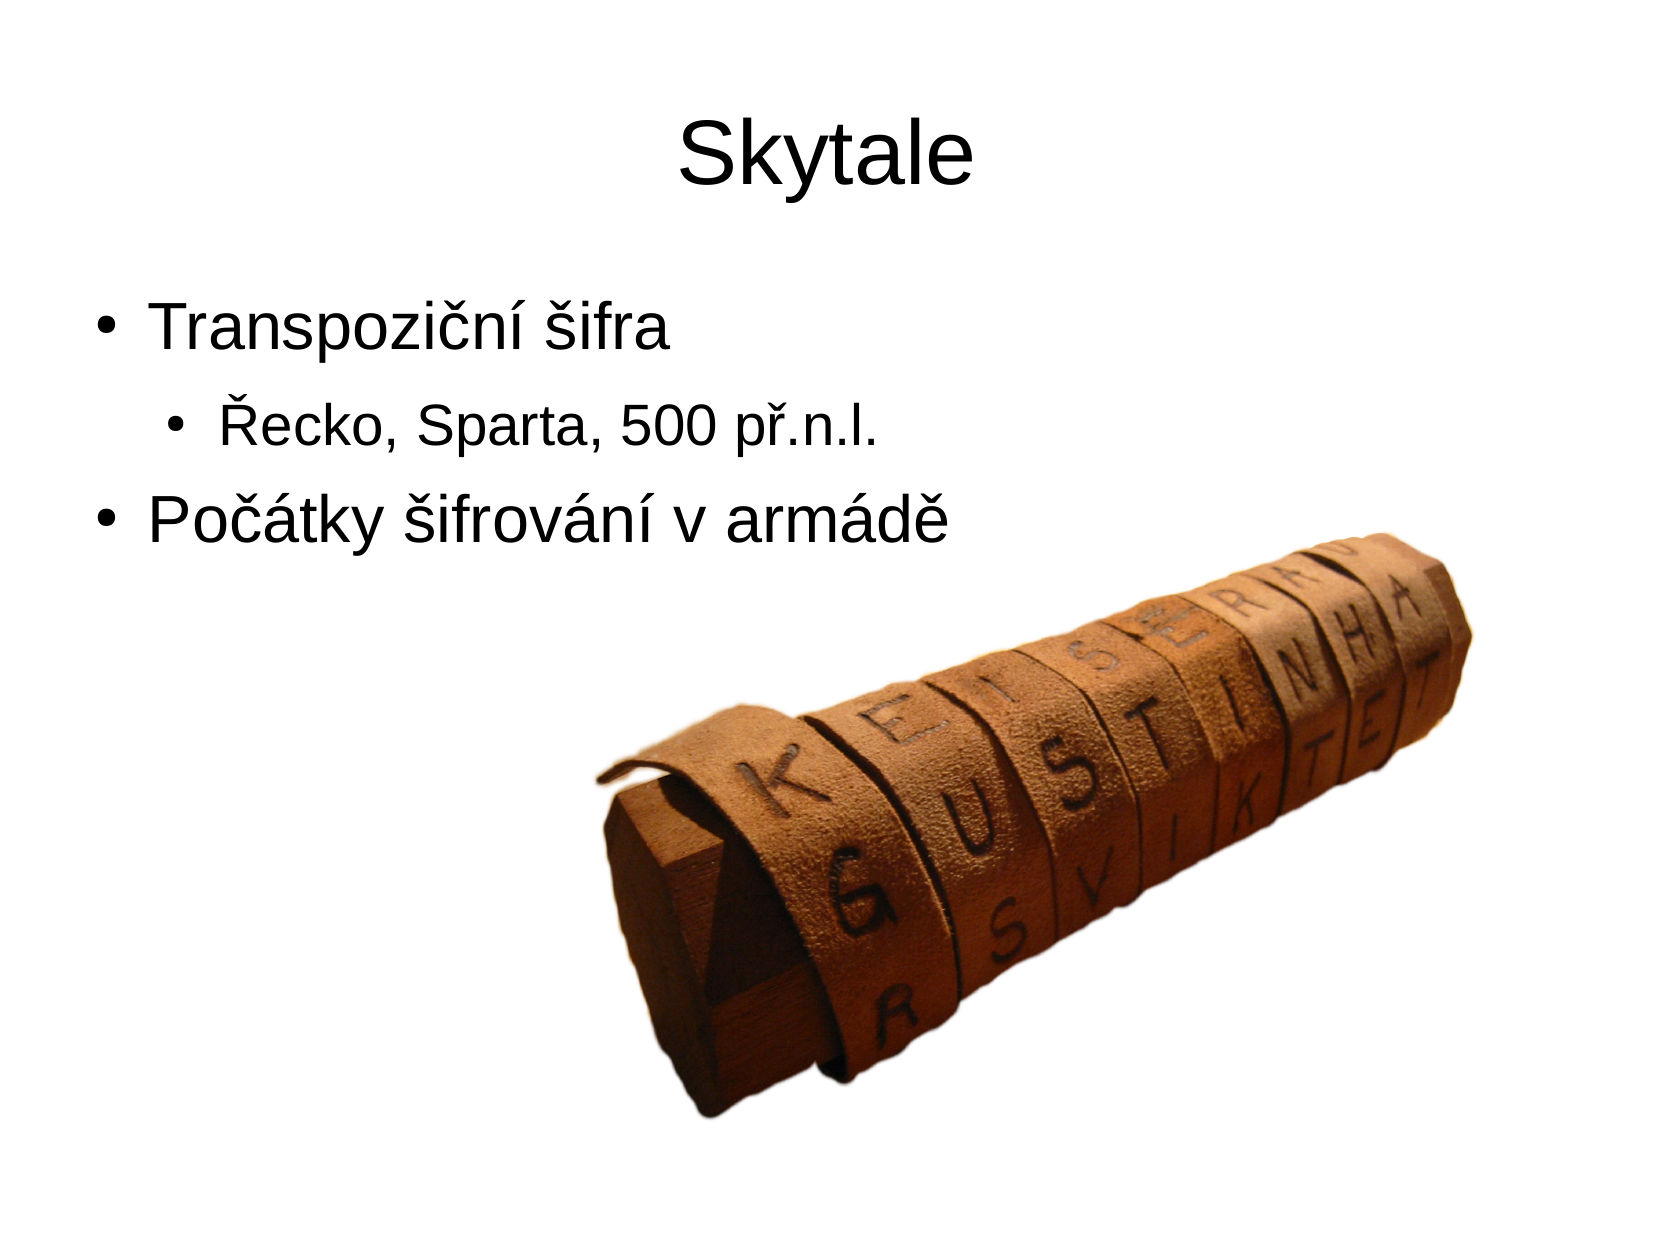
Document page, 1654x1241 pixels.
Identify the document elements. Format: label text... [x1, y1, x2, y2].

title Skytale [82, 56, 1571, 250]
list Transpoziční šifra Řecko, Sparta, 500 př.n.l. Počátky šifrování v armádě [76, 288, 1565, 680]
picture [590, 528, 1477, 1123]
